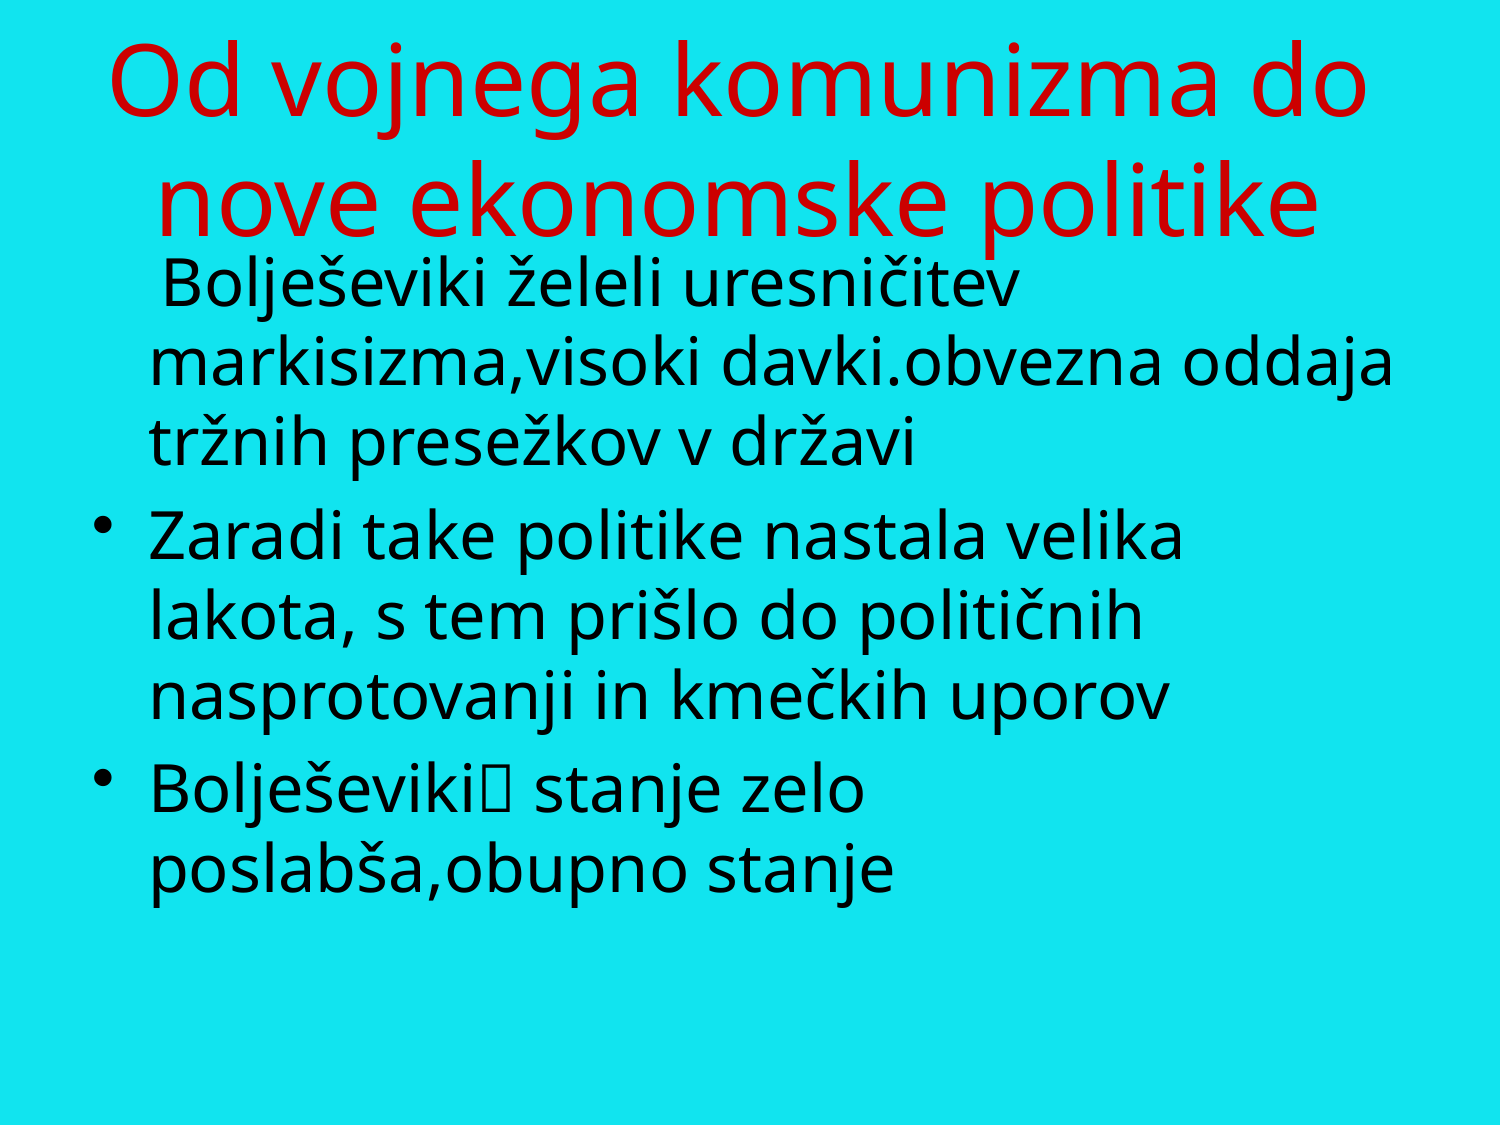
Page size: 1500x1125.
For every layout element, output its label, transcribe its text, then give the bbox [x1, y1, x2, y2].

list Bolješeviki želeli uresničitev markisizma,visoki davki.obvezna oddaja tržnih presežkov v državi Zaradi take politike nastala velika lakota, s tem prišlo do političnih nasprotovanji in kmečkih uporov Bolješeviki stanje zelo poslabša,obupno stanje [76, 231, 1427, 975]
title Od vojnega komunizma do nove ekonomske politike [76, 66, 1402, 206]
